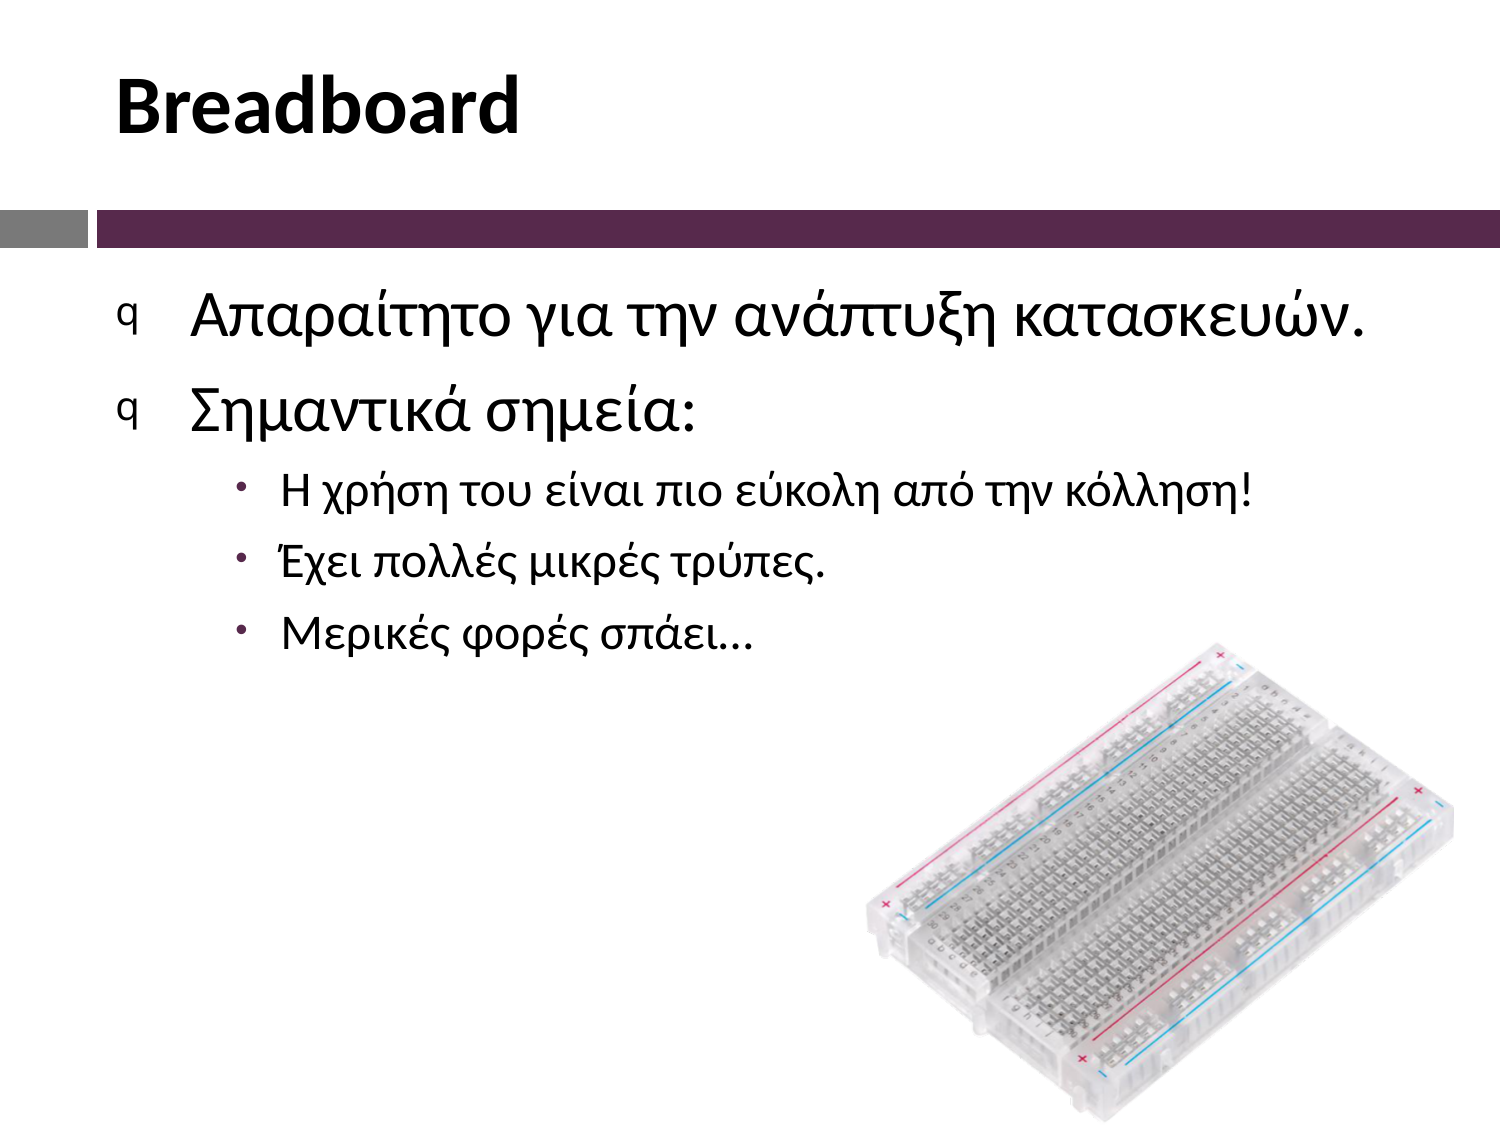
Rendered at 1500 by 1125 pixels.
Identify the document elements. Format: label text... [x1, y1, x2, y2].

title Breadboard [100, 19, 1438, 182]
list Απαραίτητο για την ανάπτυξη κατασκευών. Σημαντικά σημεία: Η χρήση του είναι πιο εύκολη από την κόλληση! Έχει πολλές μικρές τρύπες. Μερικές φορές σπάει… [100, 262, 1438, 1000]
picture [865, 641, 1454, 1125]
